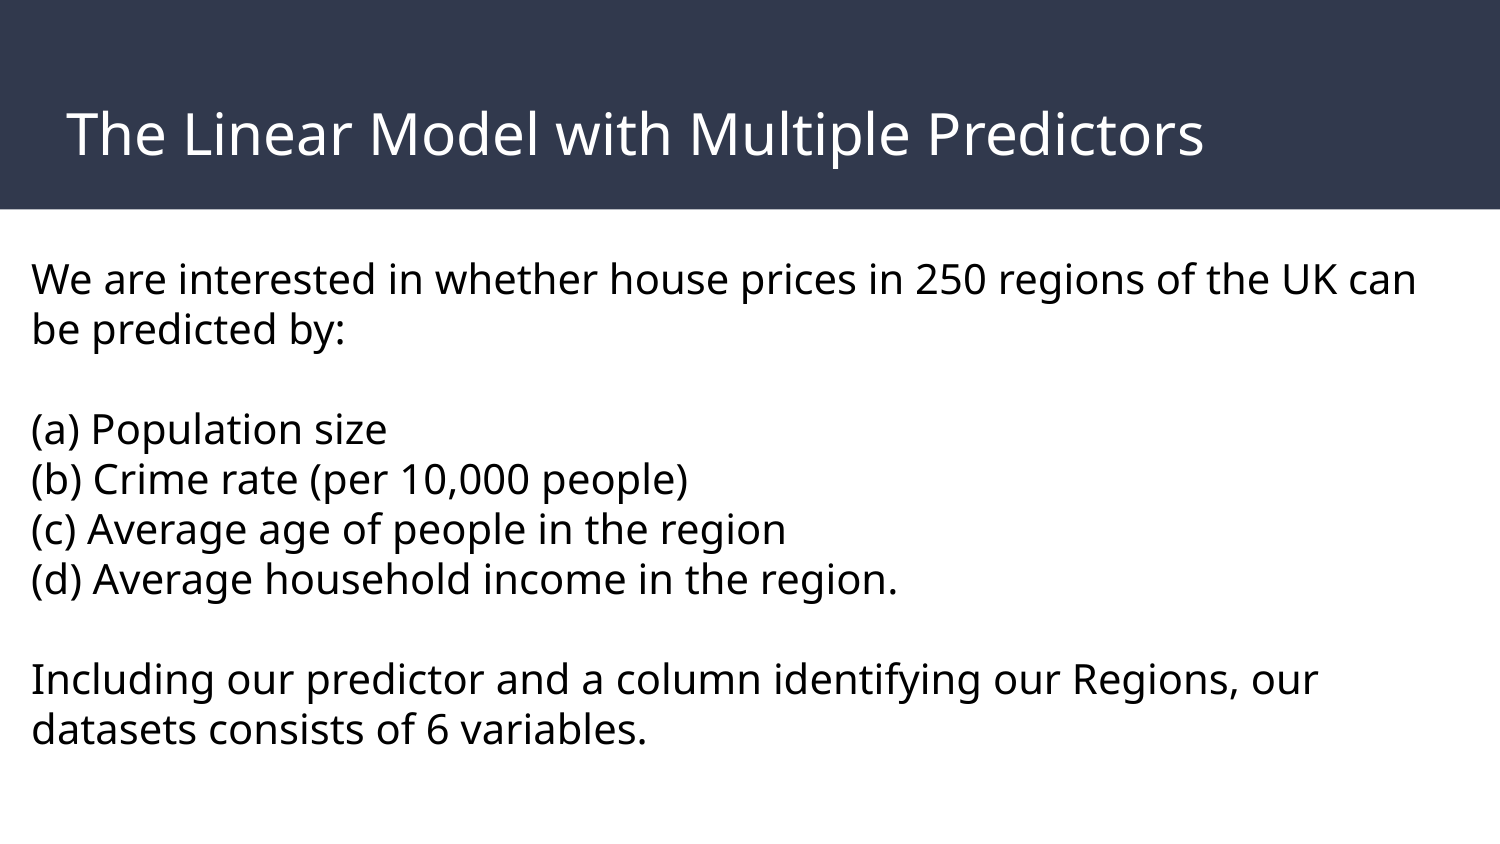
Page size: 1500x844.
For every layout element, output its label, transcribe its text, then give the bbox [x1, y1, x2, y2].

title The Linear Model with Multiple Predictors [51, 82, 1449, 185]
text_box We are interested in whether house prices in 250 regions of the UK can be predicted by: (a) Population size (b) Crime rate (per 10,000 people) (c) Average age of people in the region (d) Average household income in the region. Including our predictor and a column identifying our Regions, our datasets consists of 6 variables. [16, 237, 1481, 828]
